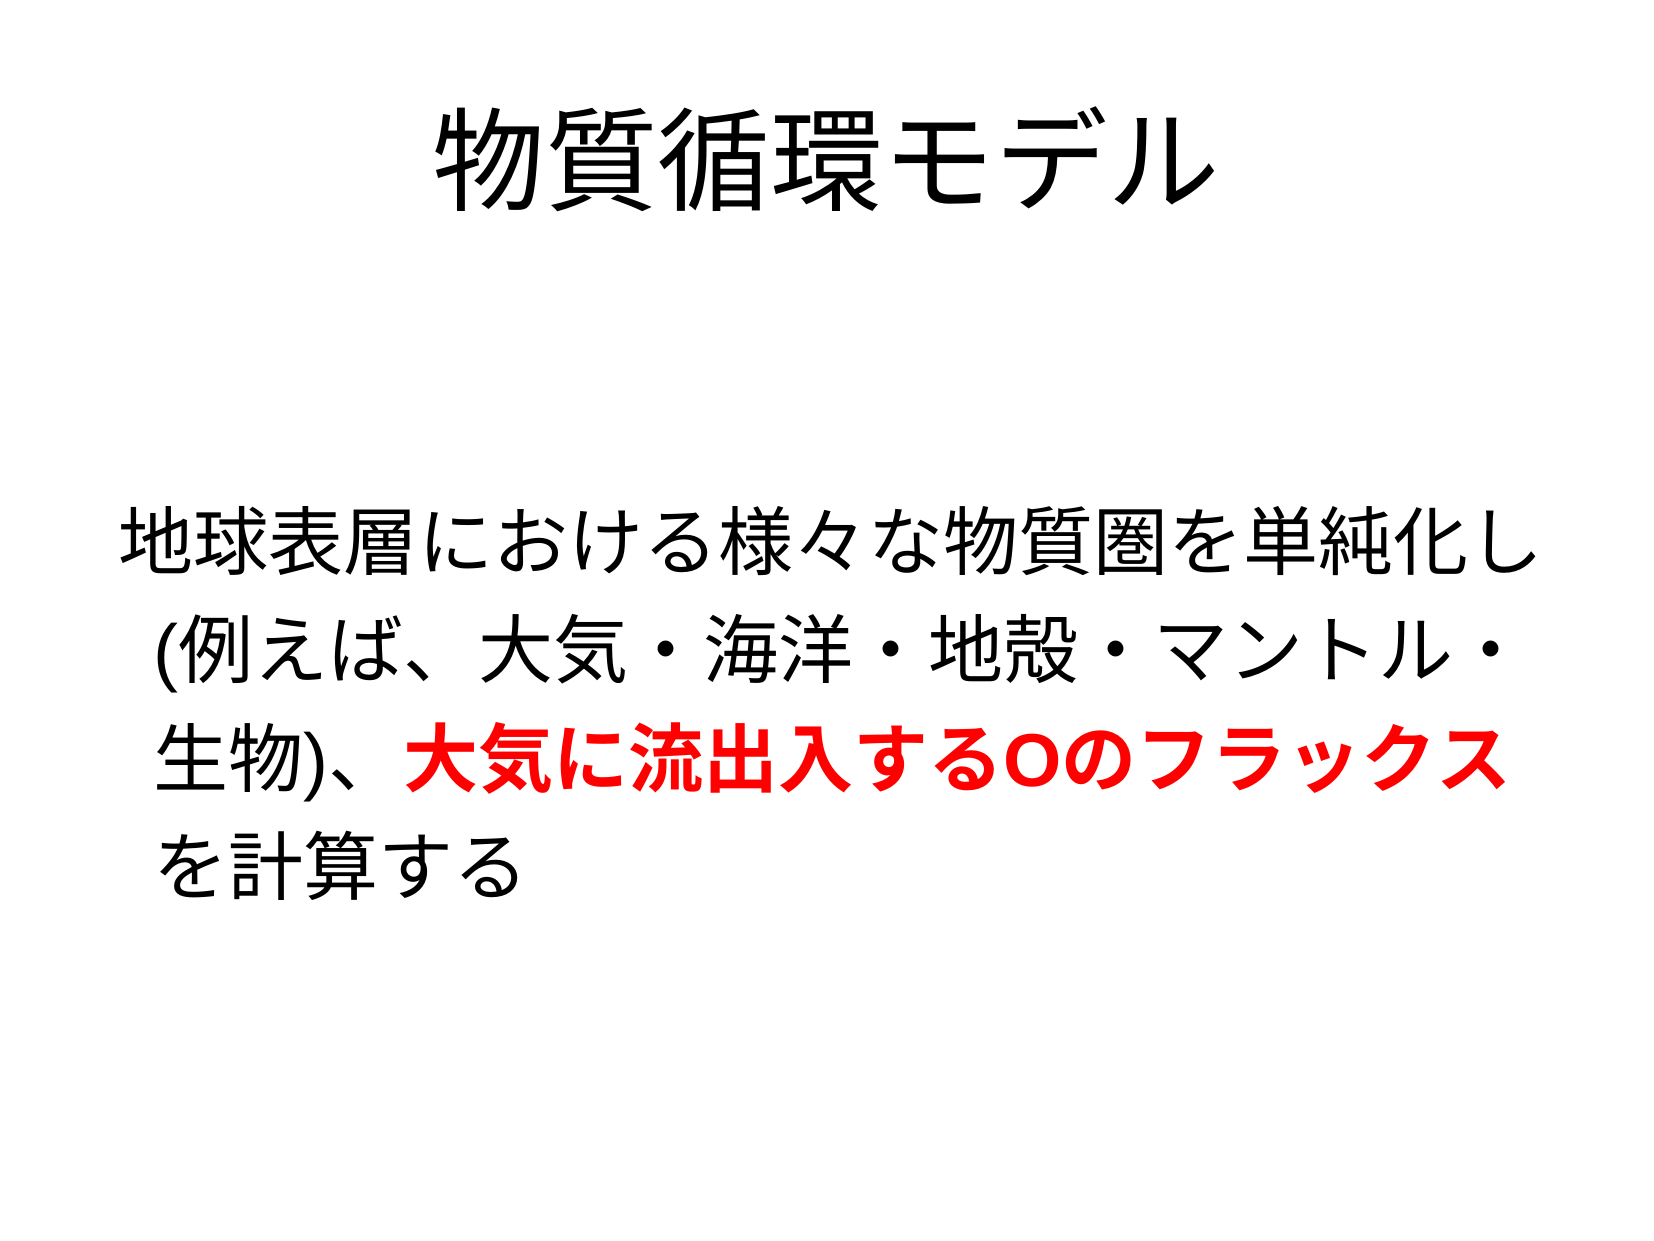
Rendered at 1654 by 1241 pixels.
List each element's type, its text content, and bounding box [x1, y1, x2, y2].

subtitle 地球表層における様々な物質圏を単純化し(例えば、大気・海洋・地殻・マントル・生物)、大気に流出入するOのフラックスを計算する [82, 290, 1571, 1109]
title 物質循環モデル [82, 49, 1571, 257]
